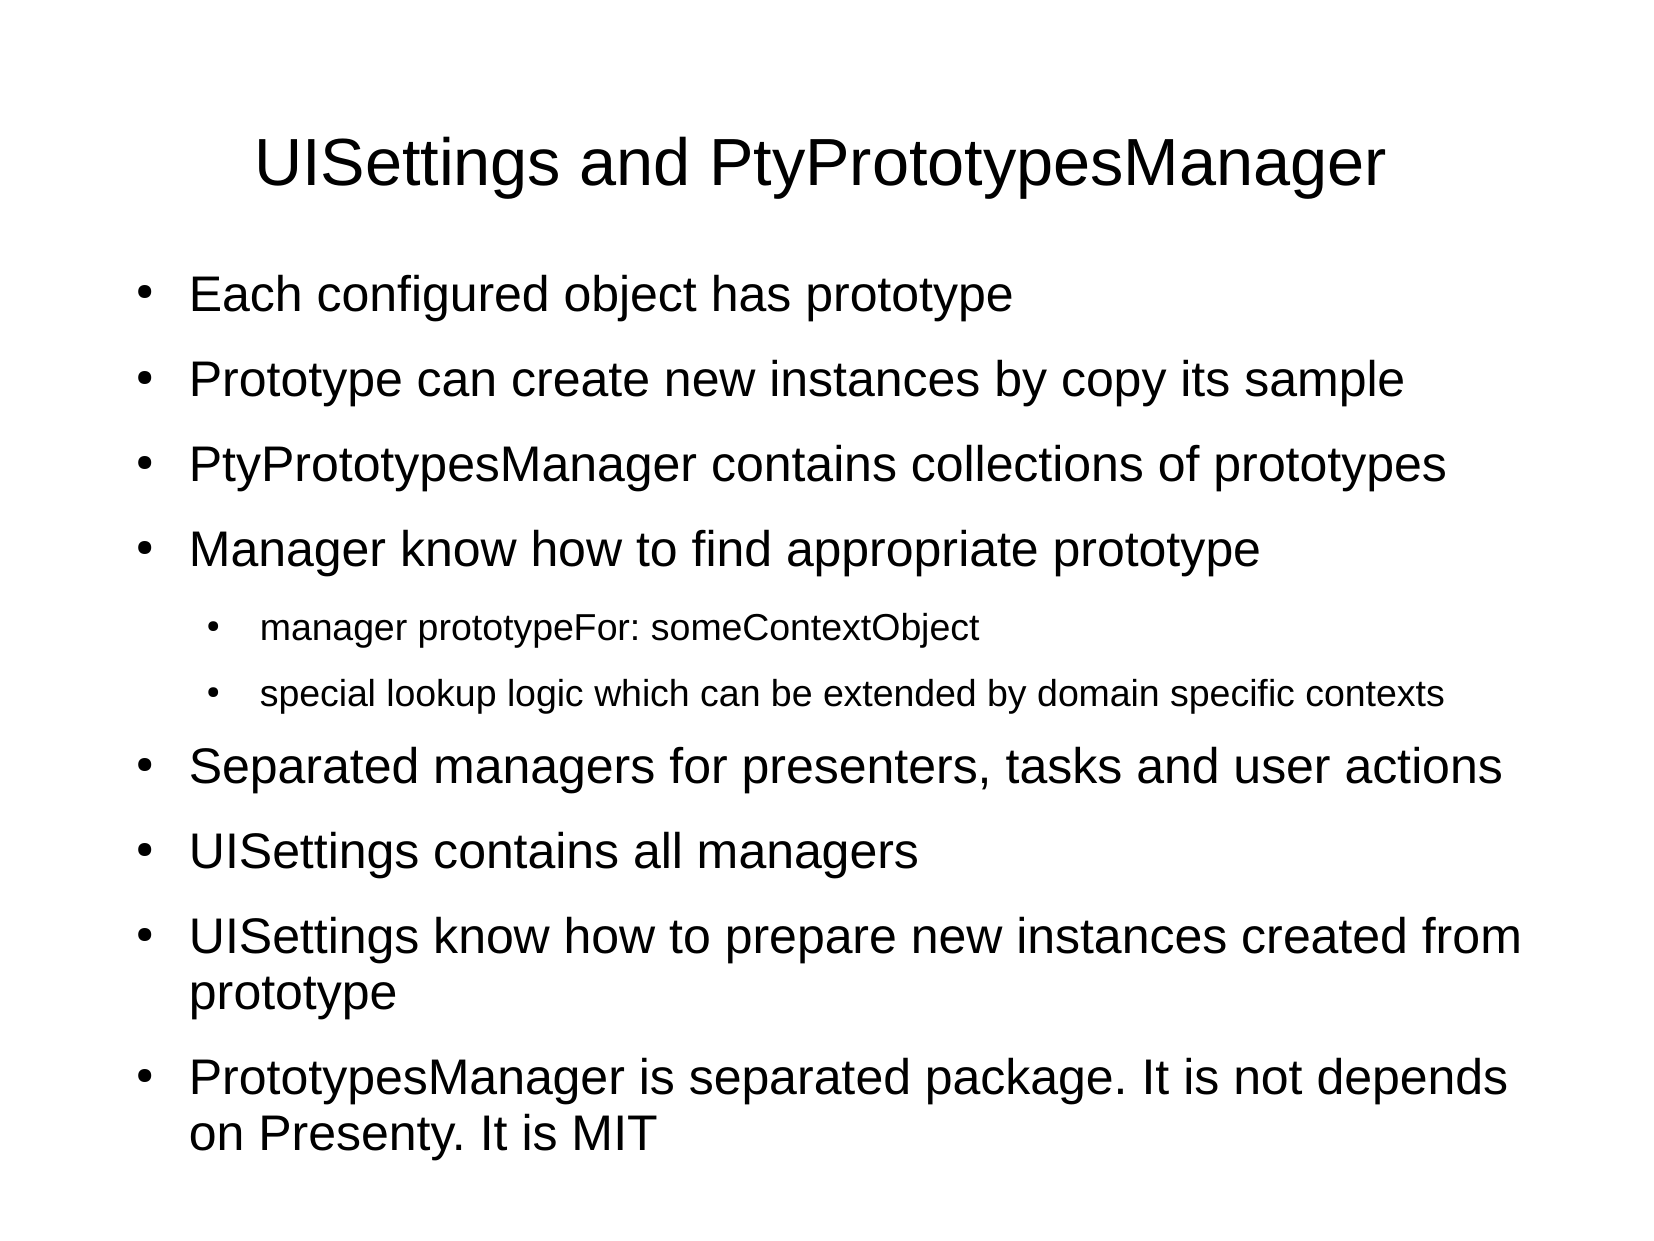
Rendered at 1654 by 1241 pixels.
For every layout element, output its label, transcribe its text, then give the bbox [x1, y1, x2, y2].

list Each configured object has prototype Prototype can create new instances by copy its sample PtyPrototypesManager contains collections of prototypes Manager know how to find appropriate prototype manager prototypeFor: someContextObject special lookup logic which can be extended by domain specific contexts Separated managers for presenters, tasks and user actions UISettings contains all managers UISettings know how to prepare new instances created from prototype PrototypesManager is separated package. It is not depends on Presenty. It is MIT [118, 265, 1565, 1162]
title UISettings and PtyPrototypesManager [76, 58, 1565, 266]
